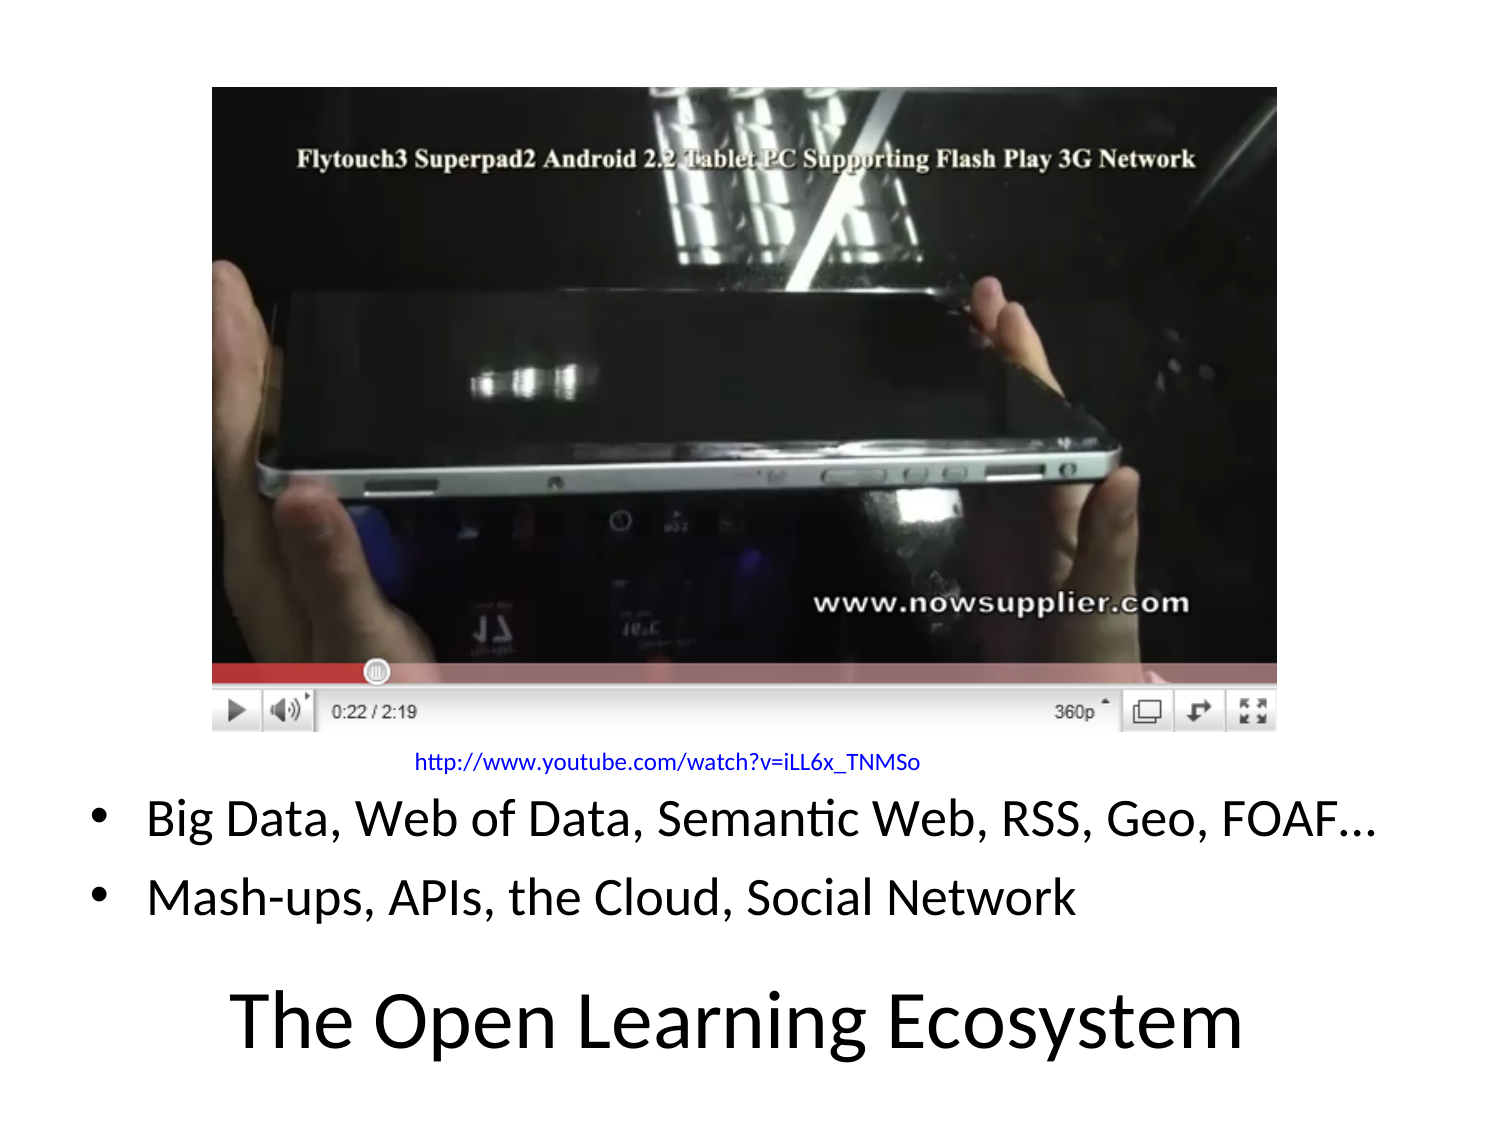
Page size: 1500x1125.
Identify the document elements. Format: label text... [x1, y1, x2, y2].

text_box Big Data, Web of Data, Semantic Web, RSS, Geo, FOAF… Mash-ups, APIs, the Cloud, Social Network [75, 774, 1426, 951]
picture [212, 87, 1277, 732]
text_box The Open Learning Ecosystem [62, 974, 1413, 1075]
text_box http://www.youtube.com/watch?v=iLL6x_TNMSo [399, 737, 988, 783]
